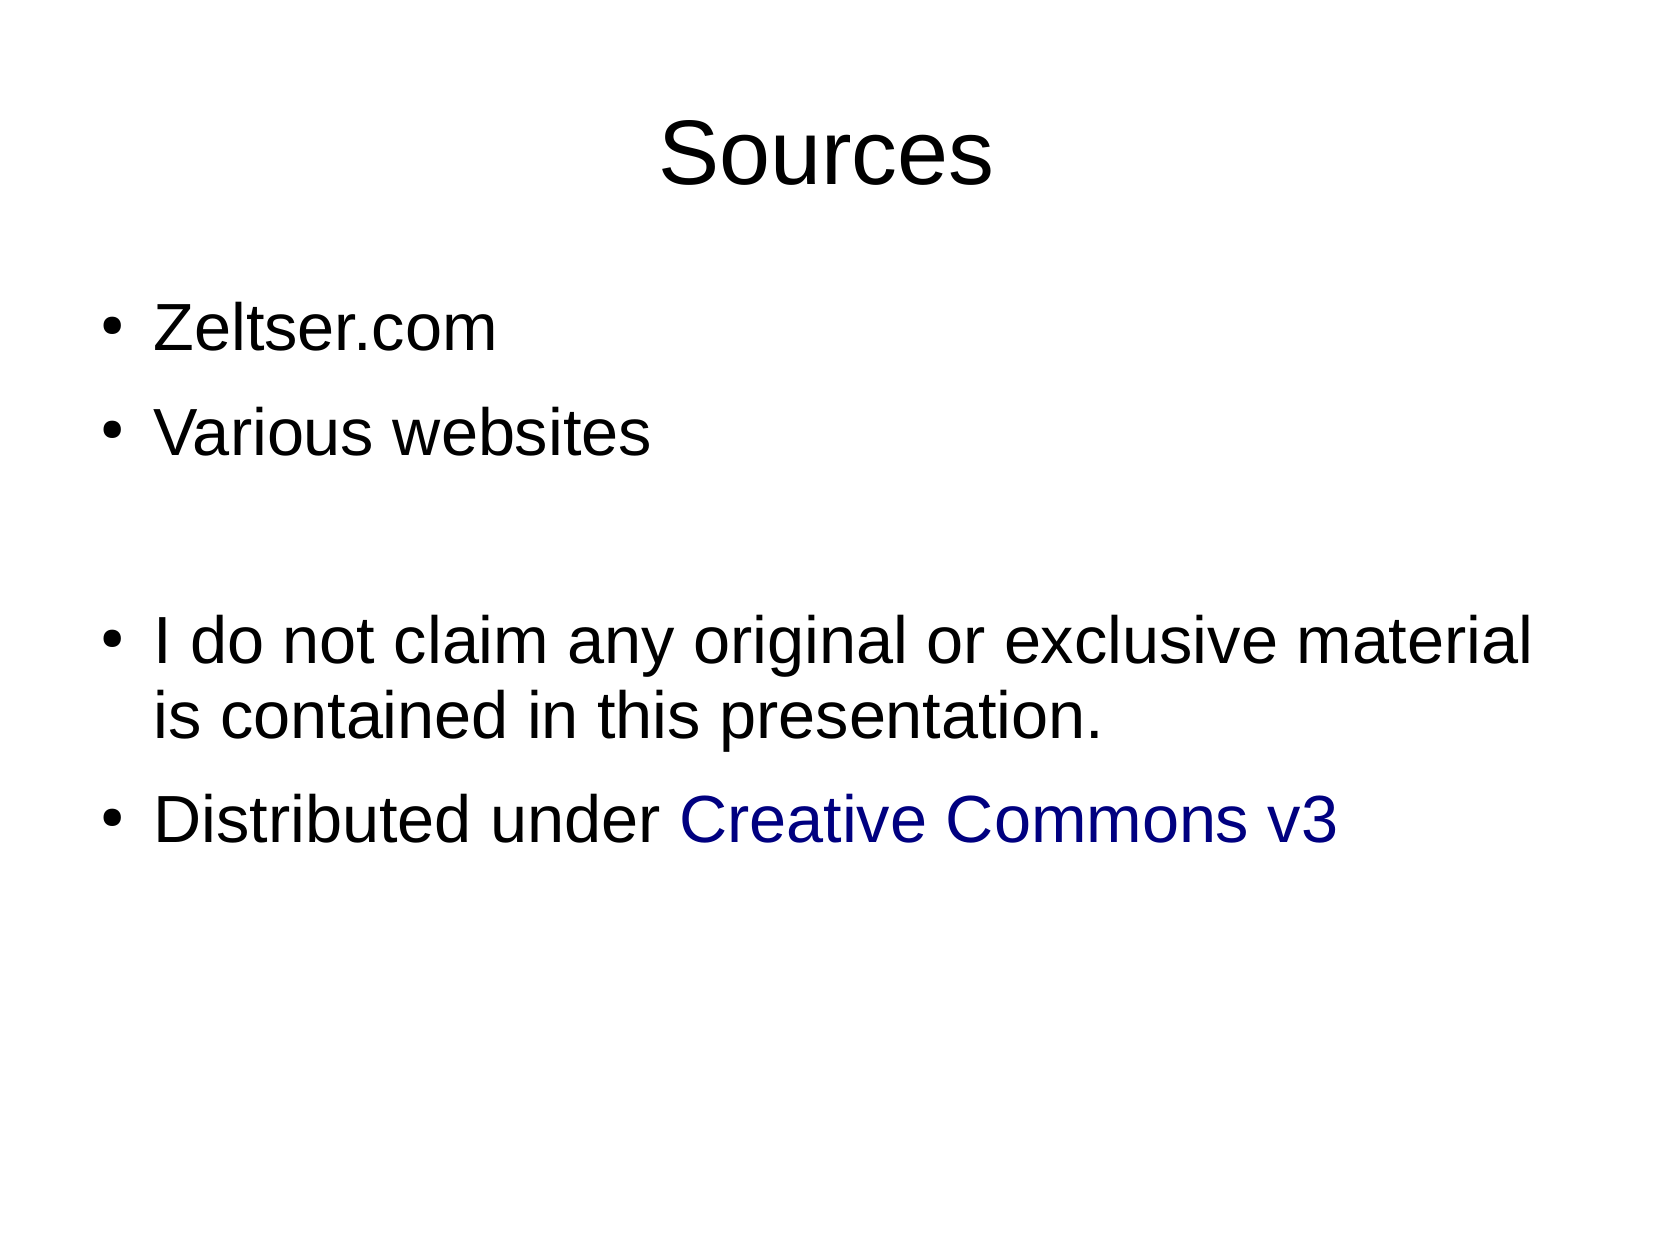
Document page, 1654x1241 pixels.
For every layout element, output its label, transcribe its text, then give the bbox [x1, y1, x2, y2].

list Zeltser.com Various websites I do not claim any original or exclusive material is contained in this presentation. Distributed under Creative Commons v3 [82, 290, 1538, 1010]
title Sources [82, 49, 1571, 257]
